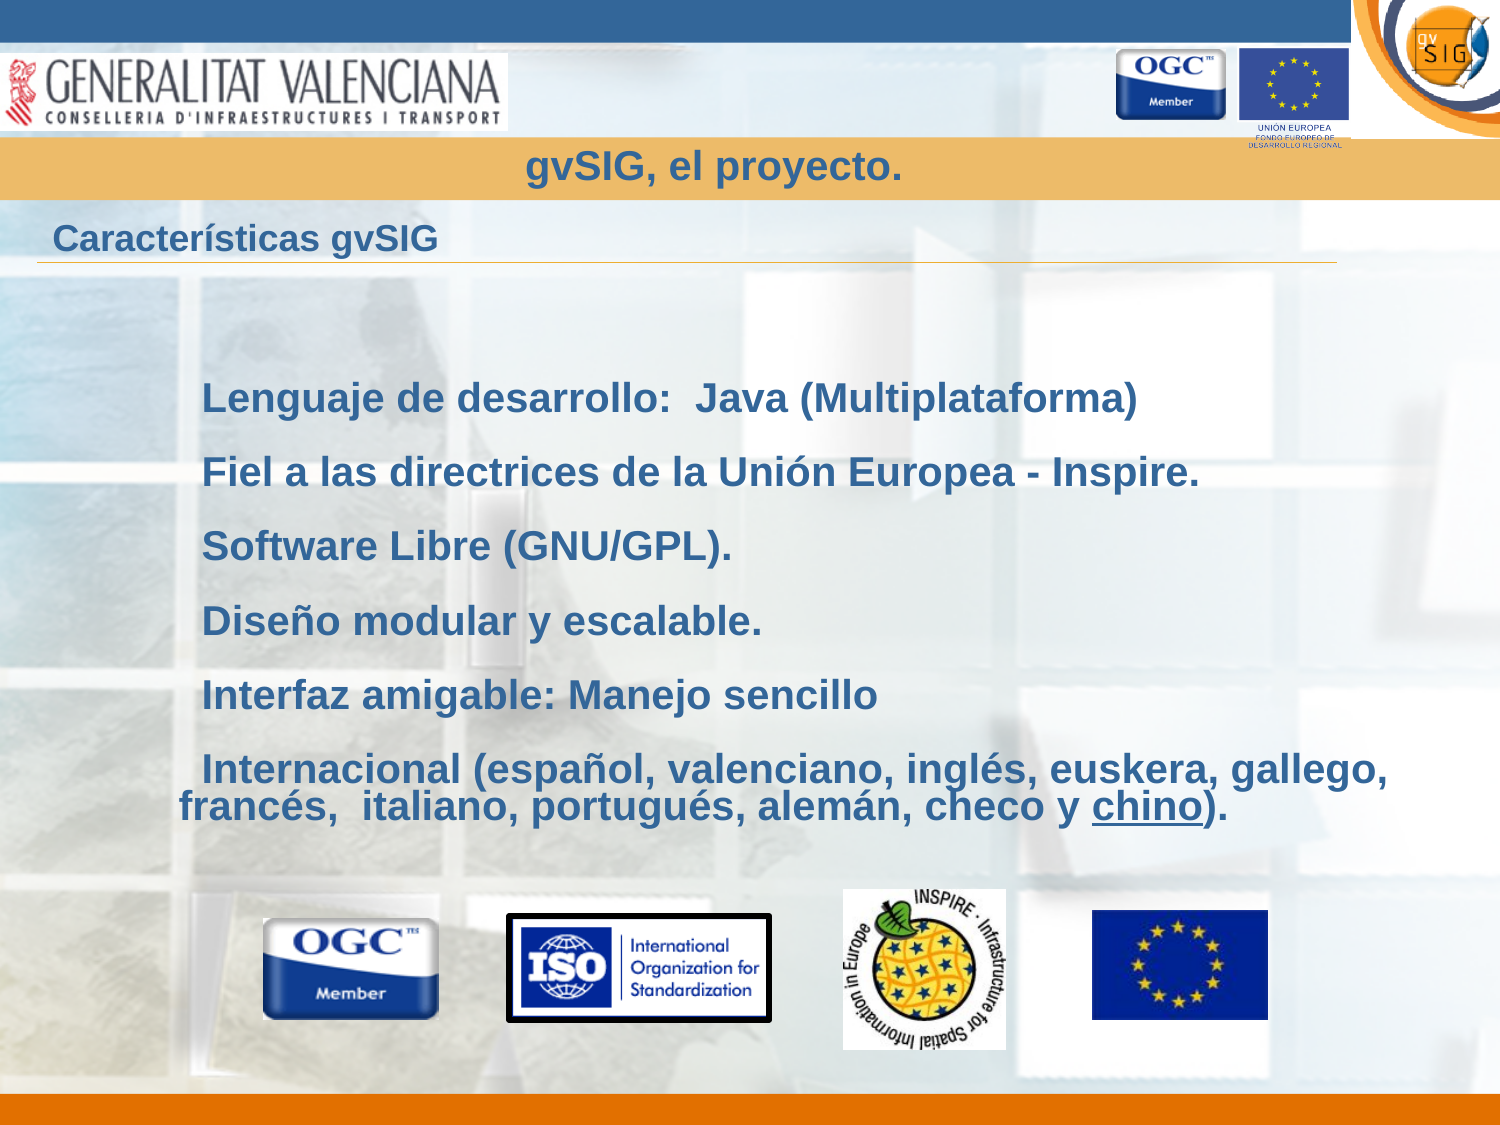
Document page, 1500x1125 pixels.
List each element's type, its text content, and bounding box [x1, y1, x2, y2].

picture [1092, 910, 1268, 1020]
text_box gvSIG, el proyecto. [0, 137, 1429, 203]
picture [1237, 0, 1500, 139]
picture [843, 889, 1006, 1050]
picture [1116, 49, 1226, 120]
picture [263, 918, 439, 1020]
picture [512, 919, 767, 1017]
text_box Lenguaje de desarrollo: Java (Multiplataforma) Fiel a las directrices de la Unión Europea - Inspire. Software Libre (GNU/GPL). Diseño modular y escalable. Interfaz amigable: Manejo sencillo Internacional (español, valenciano, inglés, euskera, gallego, francés, italiano, portugués, alemán, checo y chino). [88, 323, 1428, 1078]
text_box Características gvSIG [37, 211, 688, 273]
picture [0, 53, 508, 131]
